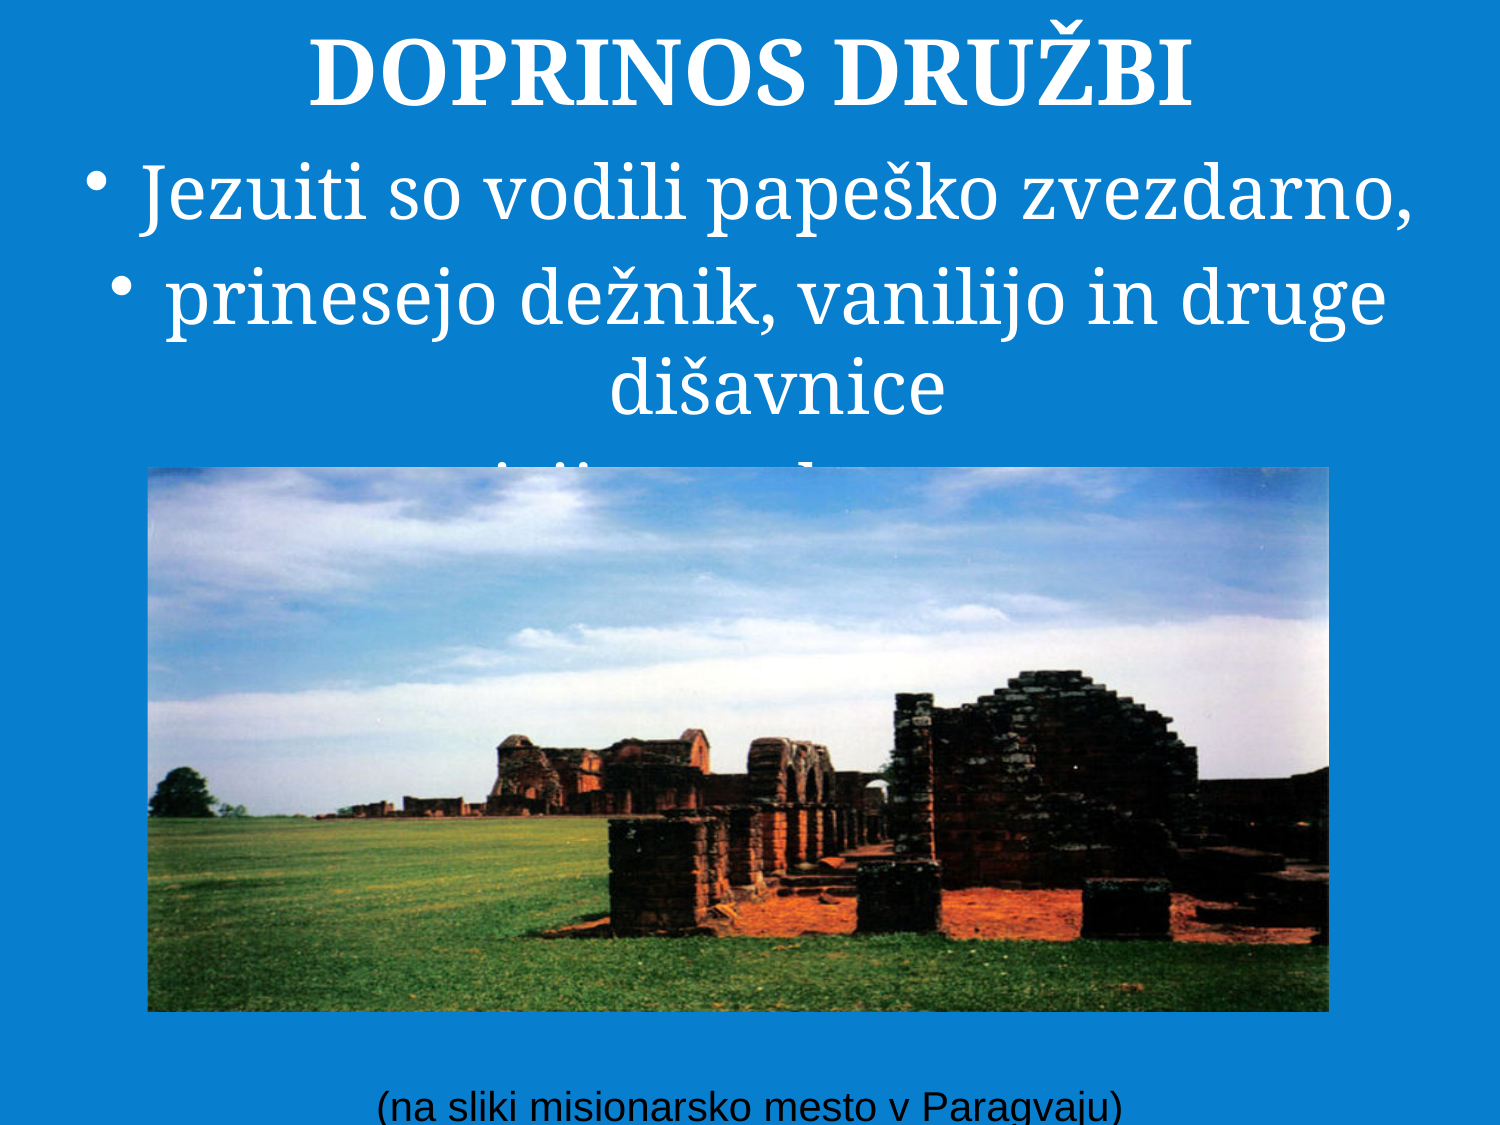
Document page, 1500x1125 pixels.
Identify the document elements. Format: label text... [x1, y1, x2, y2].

list Jezuiti so vodili papeško zvezdarno, prinesejo dežnik, vanilijo in druge dišavnice misijonarska mesta. (na sliki misionarsko mesto v Paragvaju) [29, 137, 1471, 1071]
title DOPRINOS DRUŽBI [76, 0, 1427, 137]
picture [147, 467, 1329, 1012]
